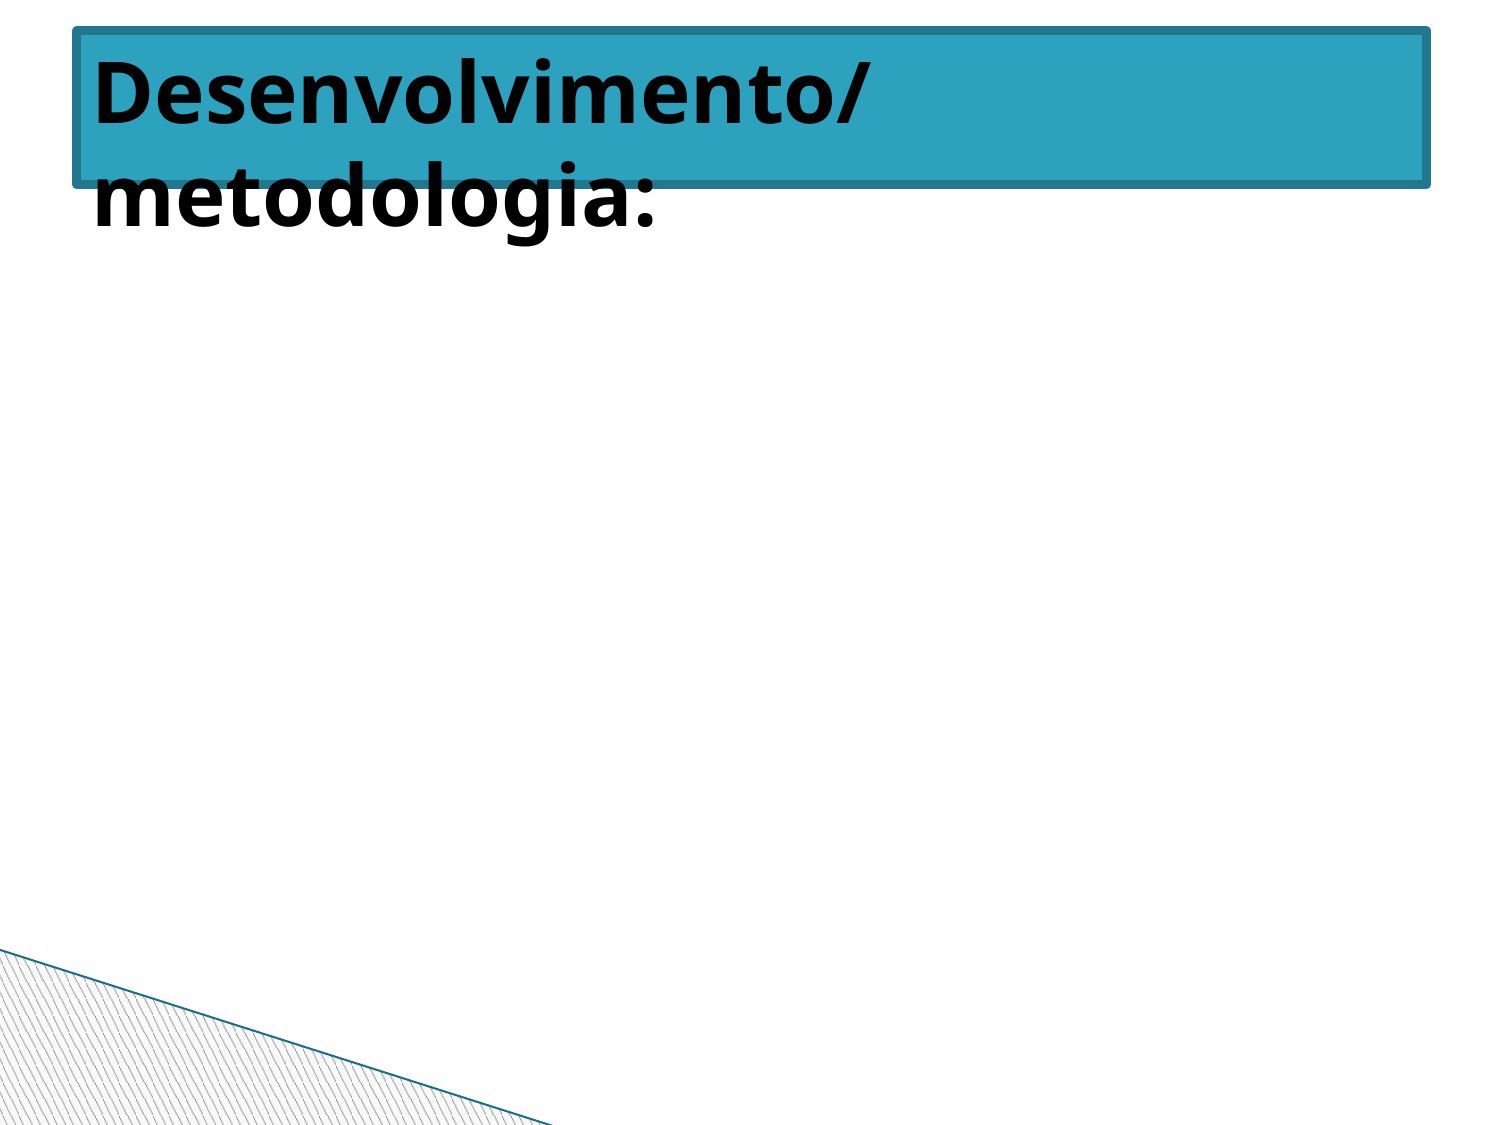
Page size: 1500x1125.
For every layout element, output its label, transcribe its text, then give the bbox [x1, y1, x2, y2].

title Desenvolvimento/metodologia: [76, 30, 1427, 185]
picture [0, 952, 543, 1125]
